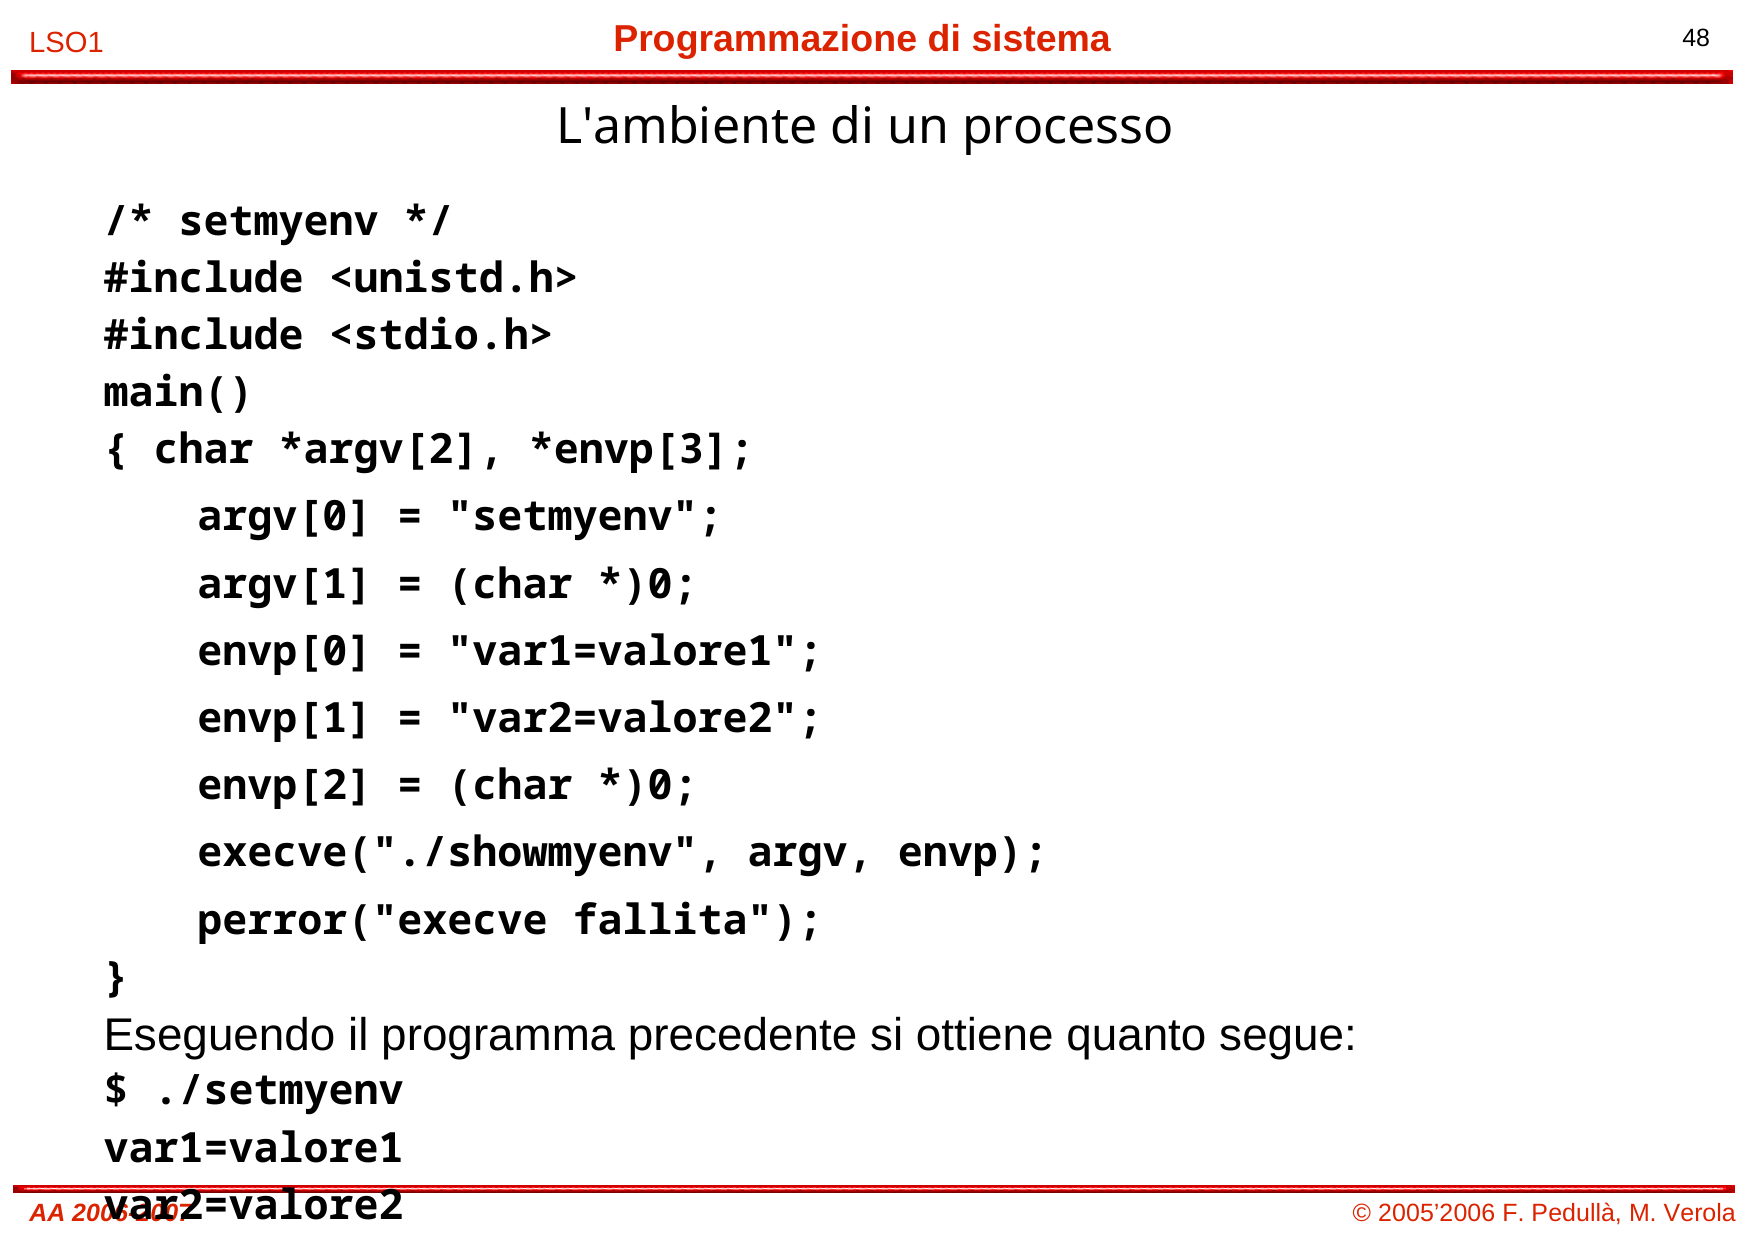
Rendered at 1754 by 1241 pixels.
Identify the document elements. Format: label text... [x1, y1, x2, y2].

picture [13, 1185, 1735, 1193]
title L'ambiente di un processo [490, 78, 1240, 174]
picture [11, 70, 1733, 84]
list /* setmyenv */ #include <unistd.h> #include <stdio.h> main() { char *argv[2], *envp[3]; argv[0] = "setmyenv"; argv[1] = (char *)0; envp[0] = "var1=valore1"; envp[1] = "var2=valore2"; envp[2] = (char *)0; execve("./showmyenv", argv, envp); perror("execve fallita"); } Eseguendo il programma precedente si ottiene quanto segue: $ ./setmyenv var1=valore1 var2=valore2 [88, 183, 1603, 1143]
